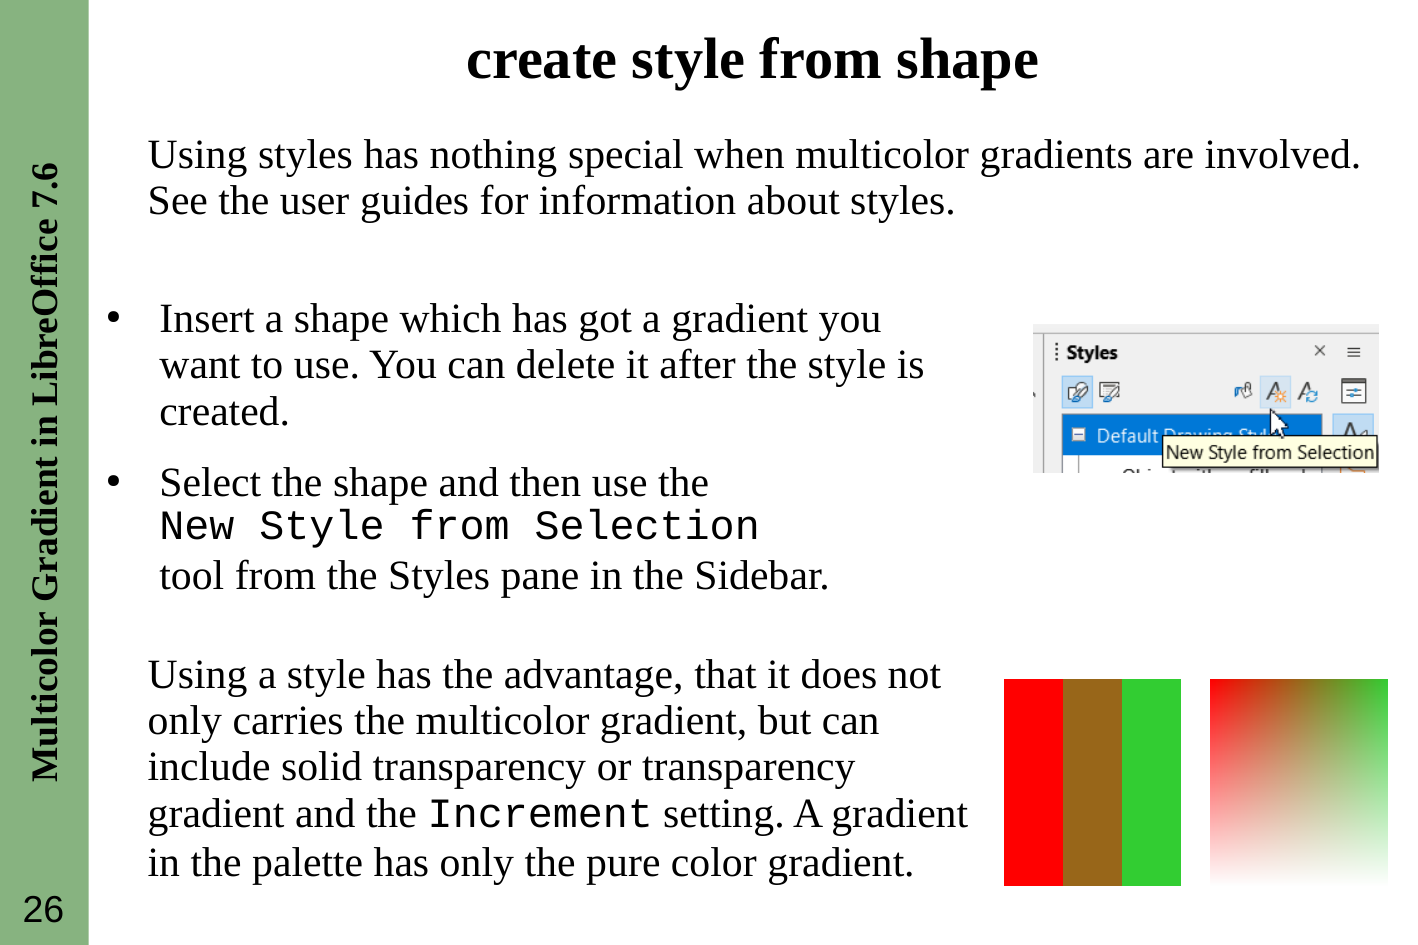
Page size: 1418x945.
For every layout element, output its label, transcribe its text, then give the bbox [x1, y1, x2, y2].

title create style from shape [88, 0, 1418, 119]
picture [1033, 324, 1379, 473]
text_box [1003, 679, 1182, 886]
title change center [1210, 708, 1388, 719]
list Insert a shape which has got a gradient you want to use. You can delete it after the style is created. Select the shape and then use the New Style from Selection tool from the Styles pane in the Sidebar. [88, 295, 945, 621]
text_box Using a style has the advantage, that it does not only carries the multicolor gradient, but can include solid transparency or transparency gradient and the Increment setting. A gradient in the palette has only the pure color gradient. [147, 651, 975, 886]
text_box [1210, 679, 1388, 695]
text_box Using styles has nothing special when multicolor gradients are involved. See the user guides for information about styles. [147, 131, 1388, 224]
